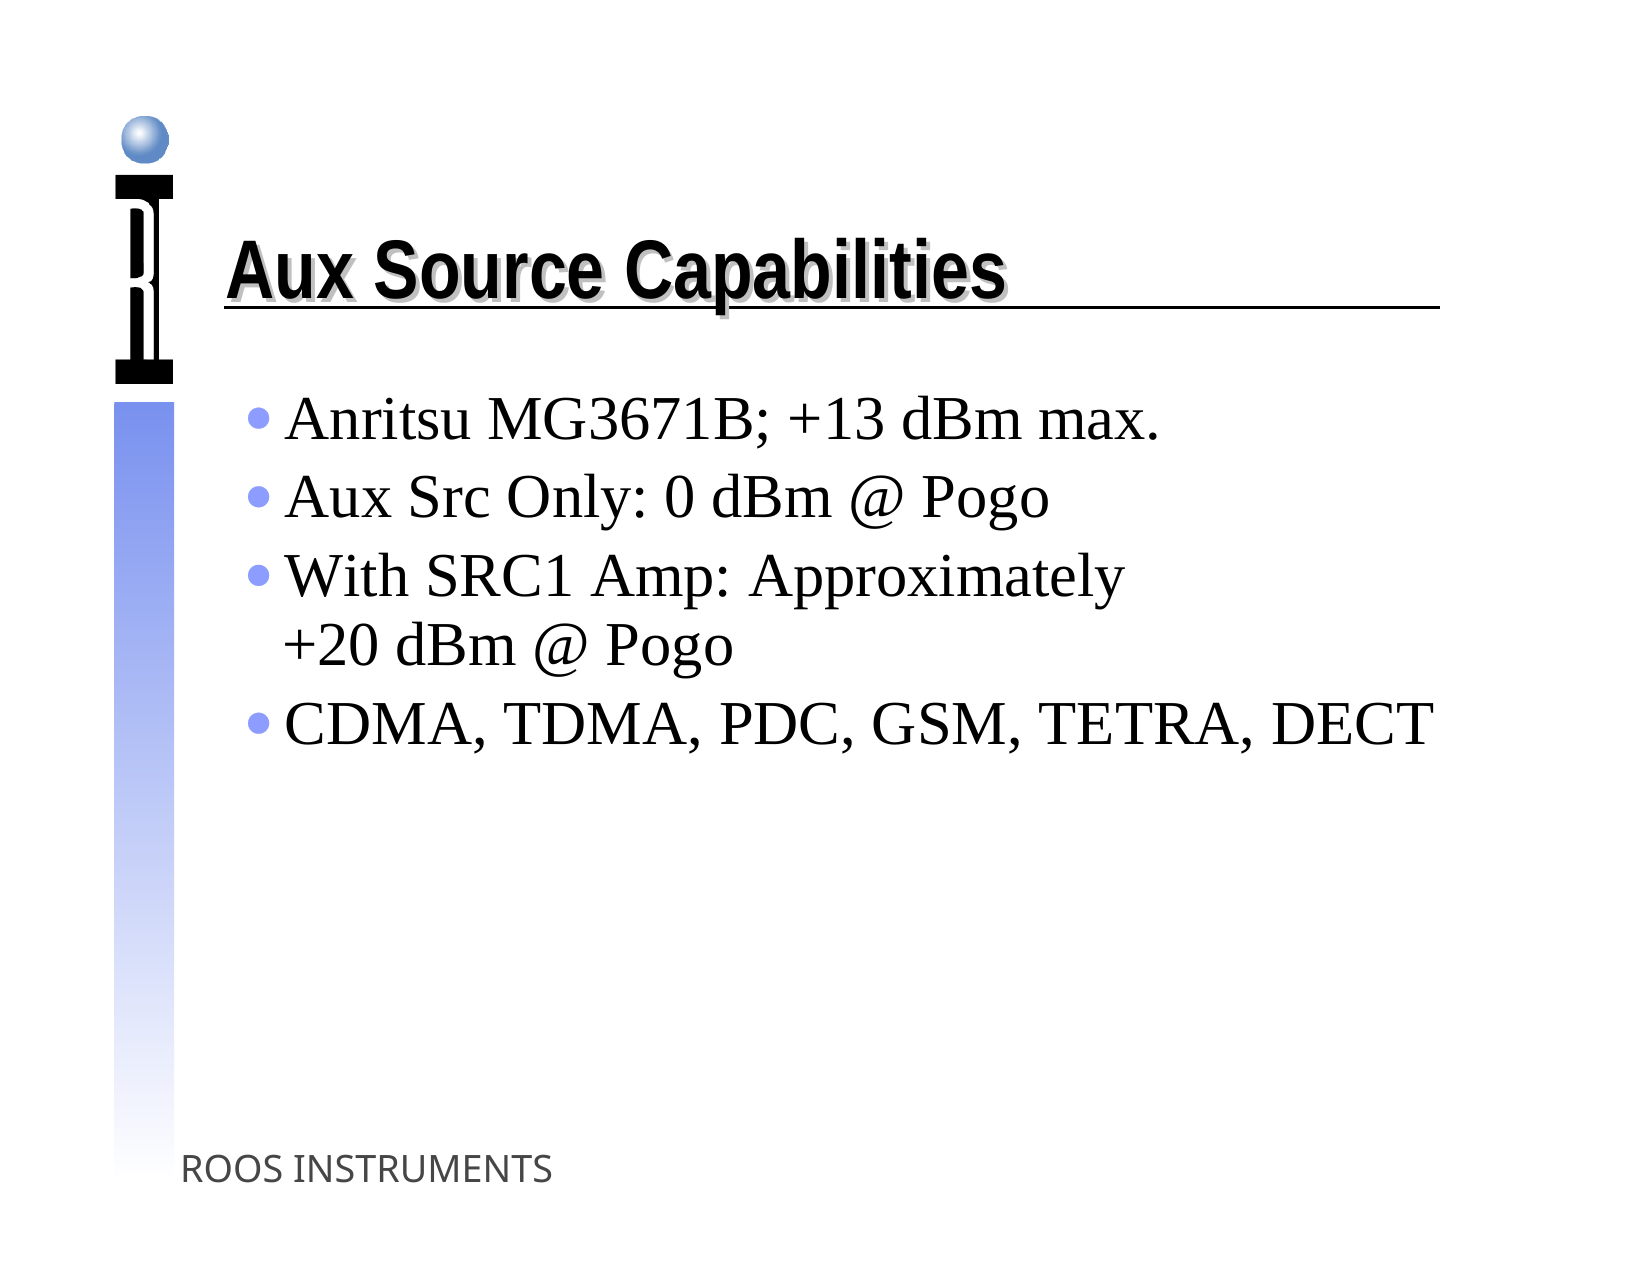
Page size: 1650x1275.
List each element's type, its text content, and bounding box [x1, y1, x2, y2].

text_box Aux Source Capabilities [225, 133, 1447, 318]
text_box Anritsu MG3671B; +13 dBm max. Aux Src Only: 0 dBm @ Pogo With SRC1 Amp: Approximately +20 dBm @ Pogo CDMA, TDMA, PDC, GSM, TETRA, DECT [232, 383, 1456, 762]
